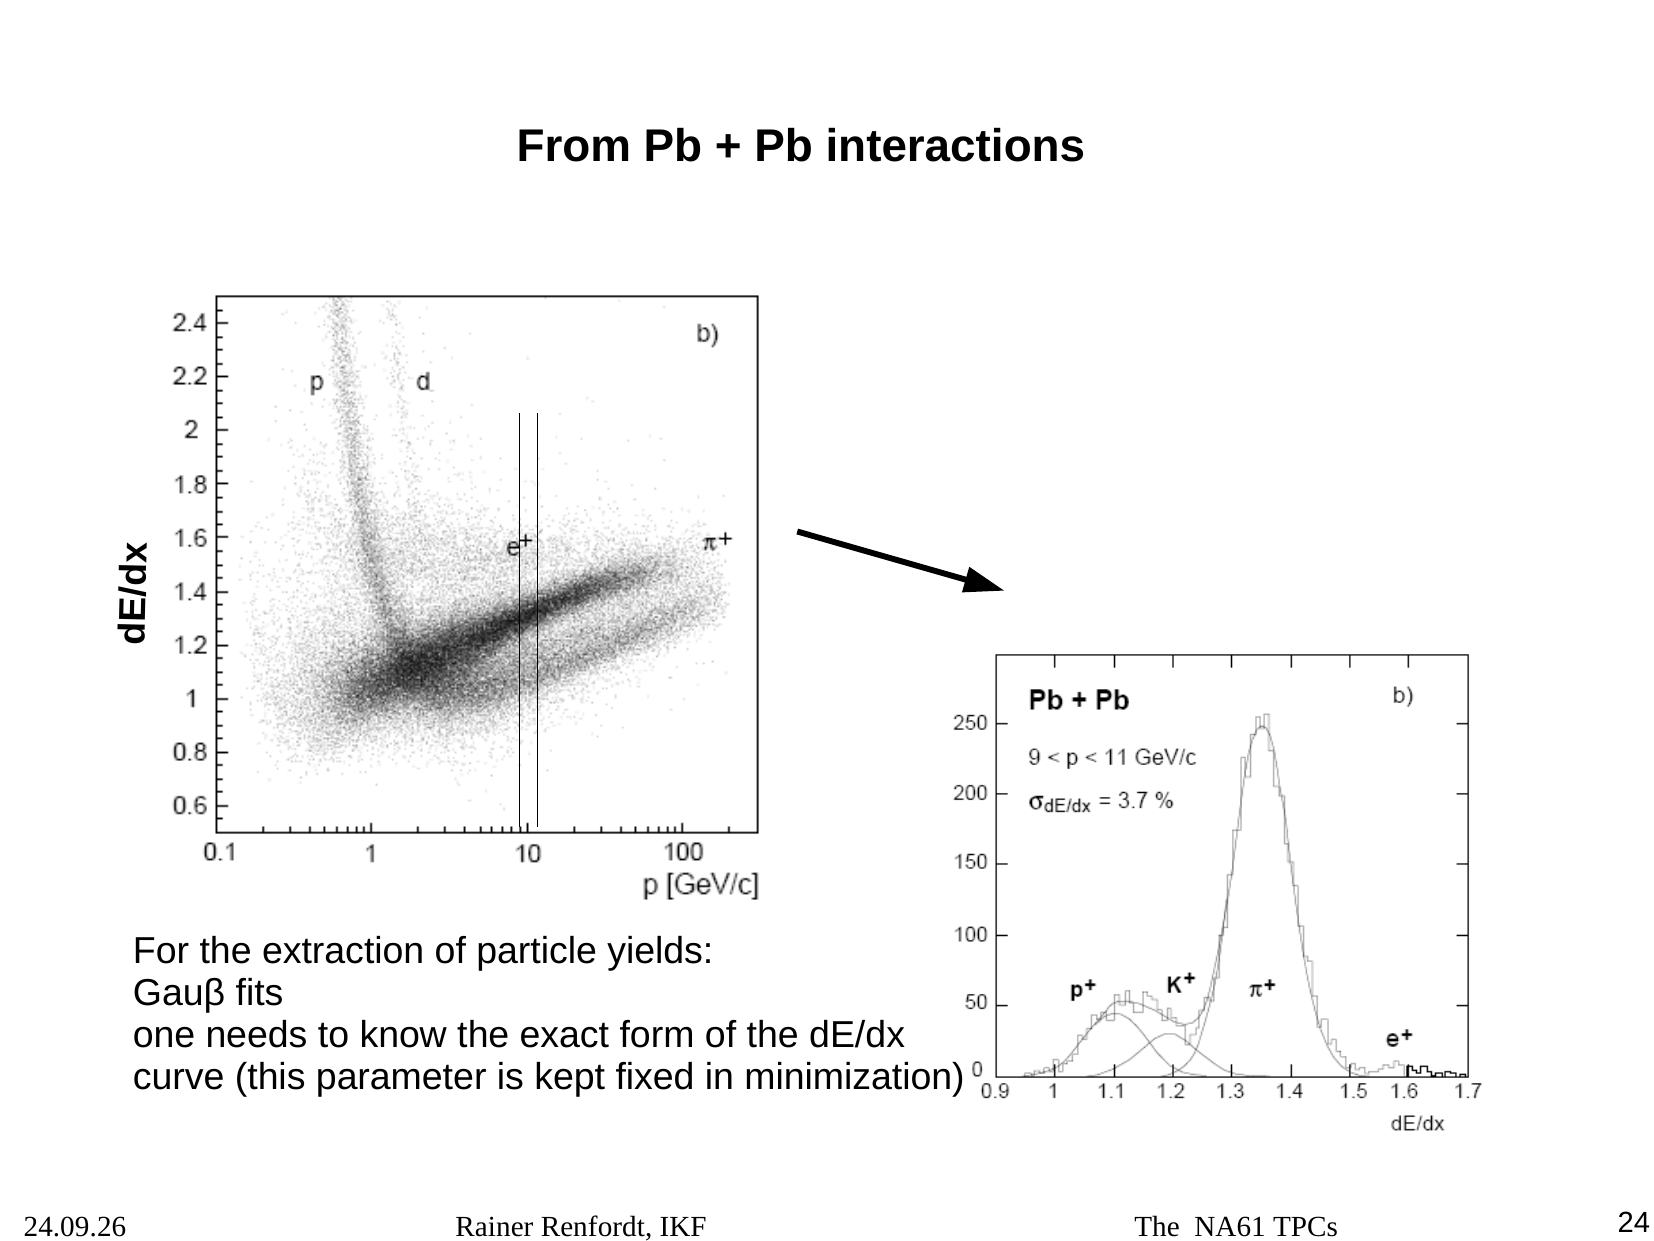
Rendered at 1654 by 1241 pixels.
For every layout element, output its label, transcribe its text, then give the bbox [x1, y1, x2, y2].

text_box From Pb + Pb interactions [501, 112, 1101, 180]
picture [944, 649, 1484, 1140]
text_box dE/dx [102, 527, 164, 661]
text_box For the extraction of particle yields: Gauβ fits one needs to know the exact form of the dE/dx curve (this parameter is kept fixed in minimization) [118, 922, 980, 1106]
picture [162, 294, 768, 916]
